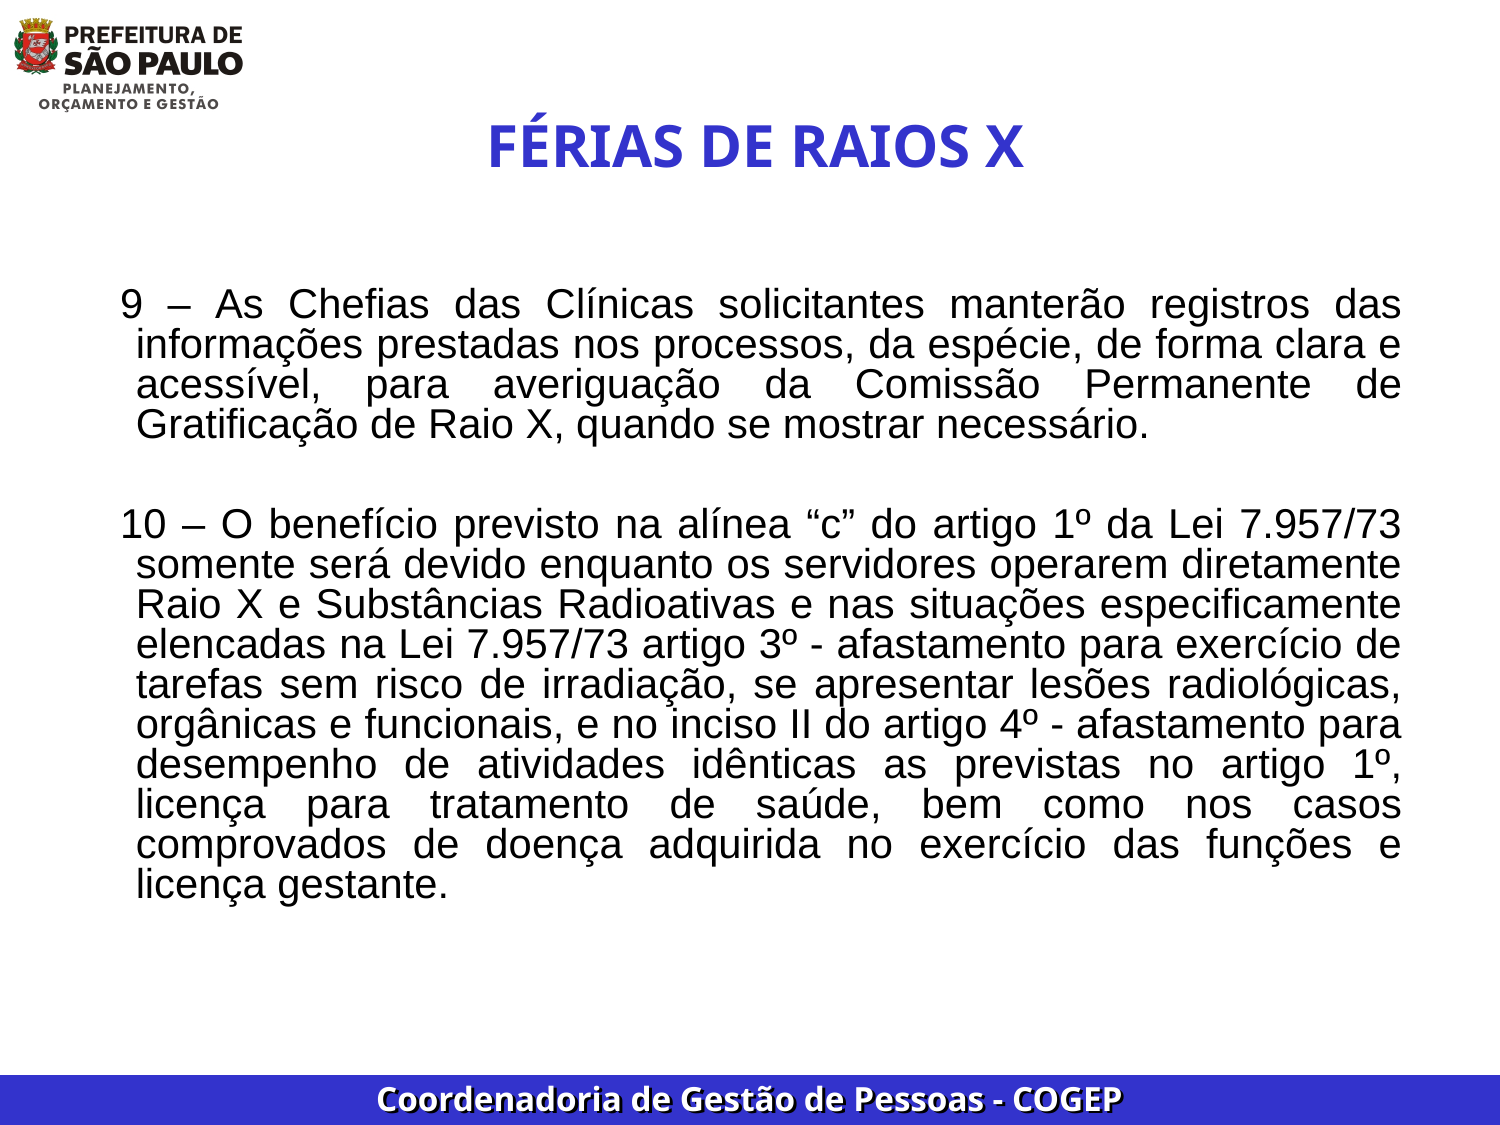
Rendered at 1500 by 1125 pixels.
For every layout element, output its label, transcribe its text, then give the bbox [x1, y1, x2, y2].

title FÉRIAS DE RAIOS X [100, 101, 1412, 187]
subtitle 9 – As Chefias das Clínicas solicitantes manterão registros das informações prestadas nos processos, da espécie, de forma clara e acessível, para averiguação da Comissão Permanente de Gratificação de Raio X, quando se mostrar necessário. 10 – O benefício previsto na alínea “c” do artigo 1º da Lei 7.957/73 somente será devido enquanto os servidores operarem diretamente Raio X e Substâncias Radioativas e nas situações especificamente elencadas na Lei 7.957/73 artigo 3º - afastamento para exercício de tarefas sem risco de irradiação, se apresentar lesões radiológicas, orgânicas e funcionais, e no inciso II do artigo 4º - afastamento para desempenho de atividades idênticas as previstas no artigo 1º, licença para tratamento de saúde, bem como nos casos comprovados de doença adquirida no exercício das funções e licença gestante. [29, 278, 1436, 916]
